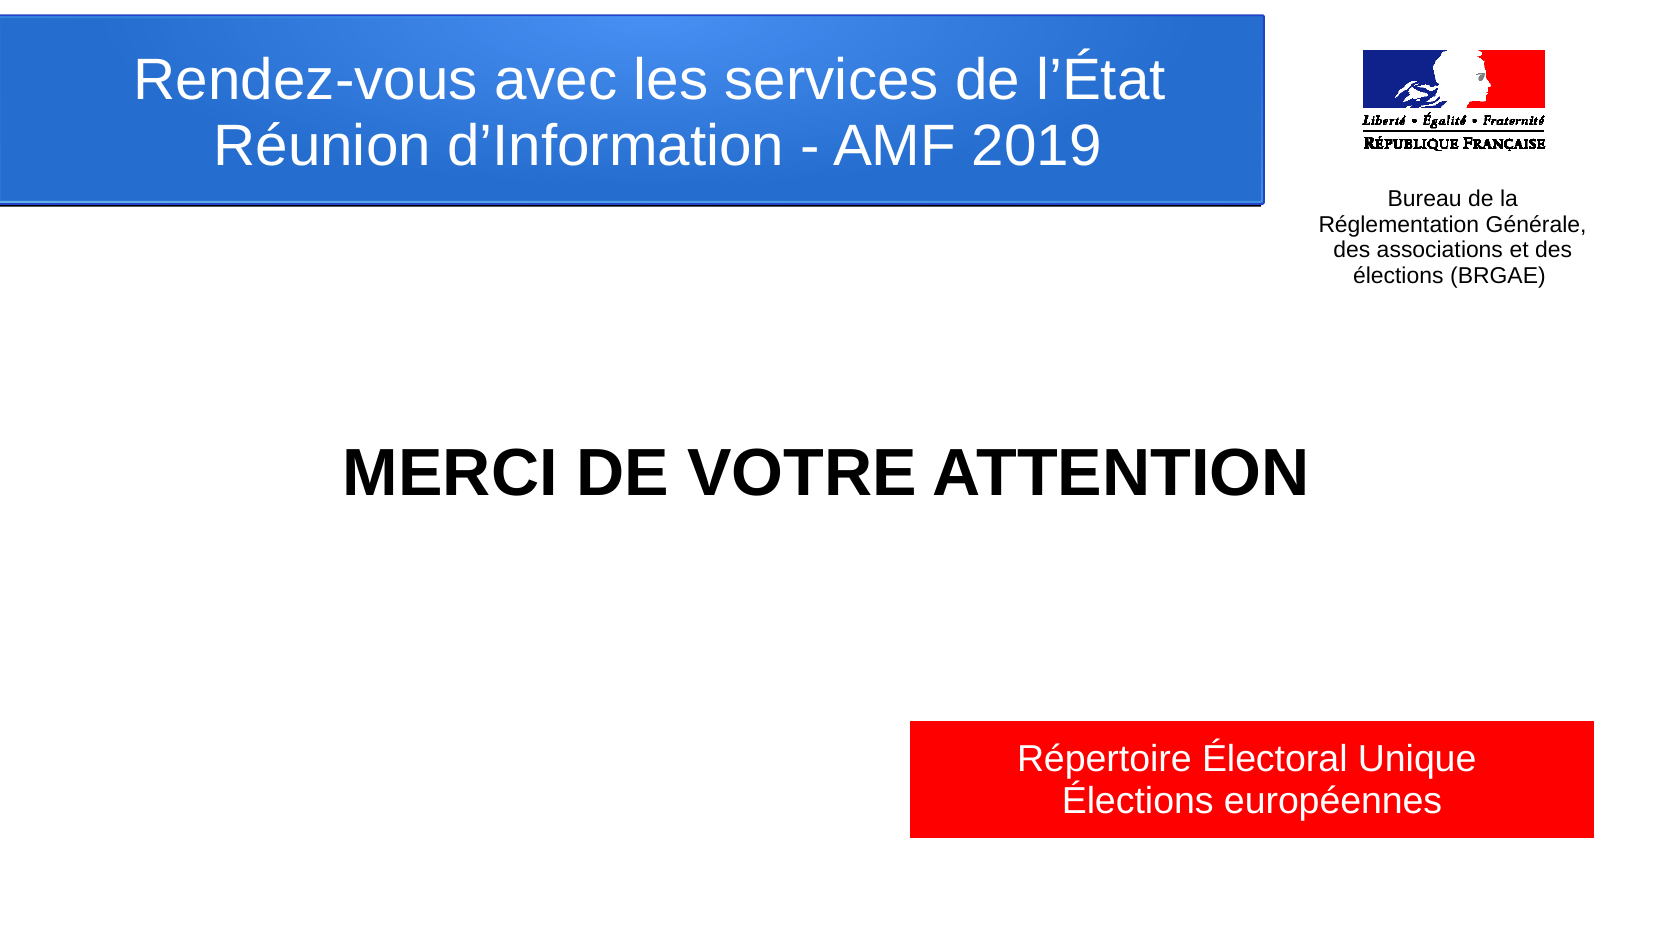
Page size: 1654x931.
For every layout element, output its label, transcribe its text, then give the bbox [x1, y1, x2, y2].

text_box Bureau de la Réglementation Générale, des associations et des élections (BRGAE) [1311, 181, 1595, 294]
title Rendez-vous avec les services de l’État Réunion d’Information - AMF 2019 [82, 35, 1235, 189]
picture [1362, 47, 1548, 157]
subtitle MERCI DE VOTRE ATTENTION [82, 265, 1571, 806]
text_box Répertoire Électoral Unique Élections européennes [909, 720, 1595, 839]
